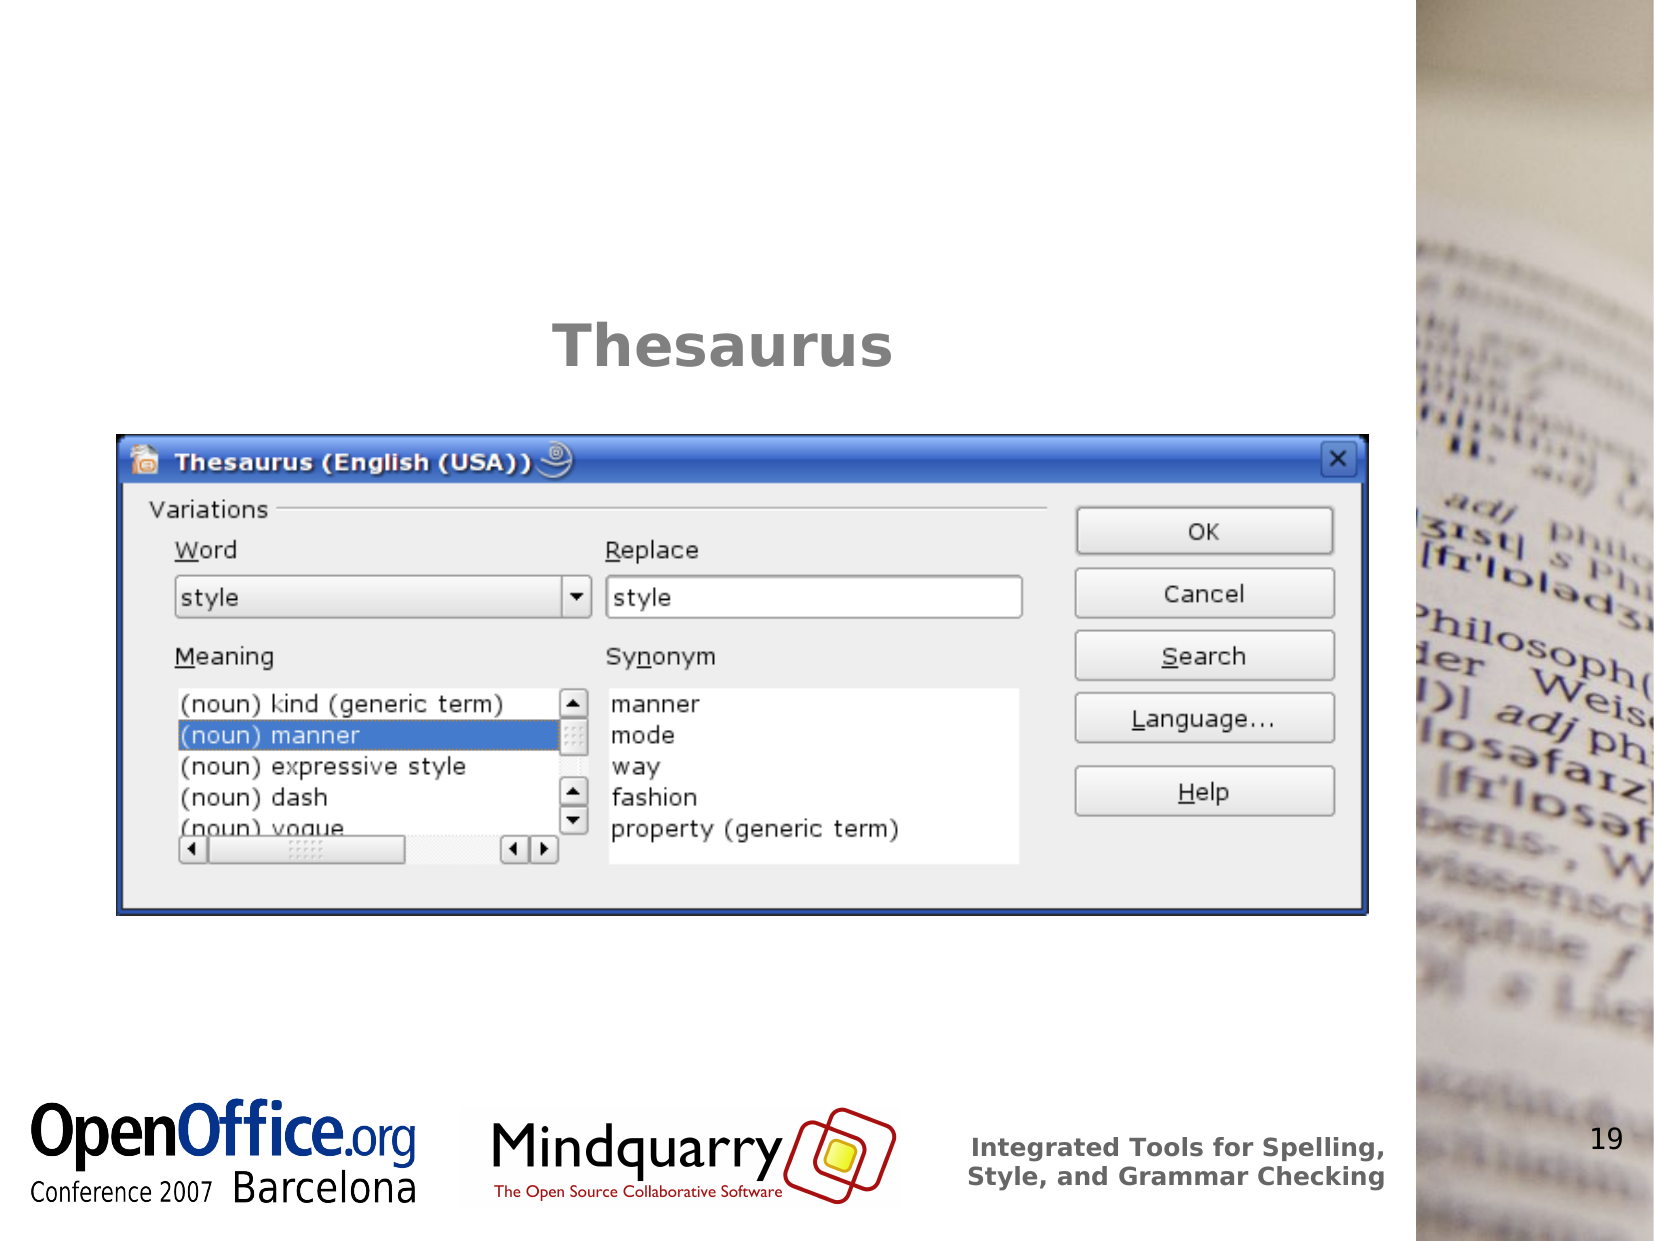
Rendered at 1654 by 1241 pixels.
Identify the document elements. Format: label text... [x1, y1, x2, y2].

picture [116, 434, 1369, 916]
picture [31, 1098, 415, 1203]
picture [460, 1107, 901, 1208]
picture [1416, 0, 1654, 1241]
list Thesaurus [59, 59, 1388, 945]
